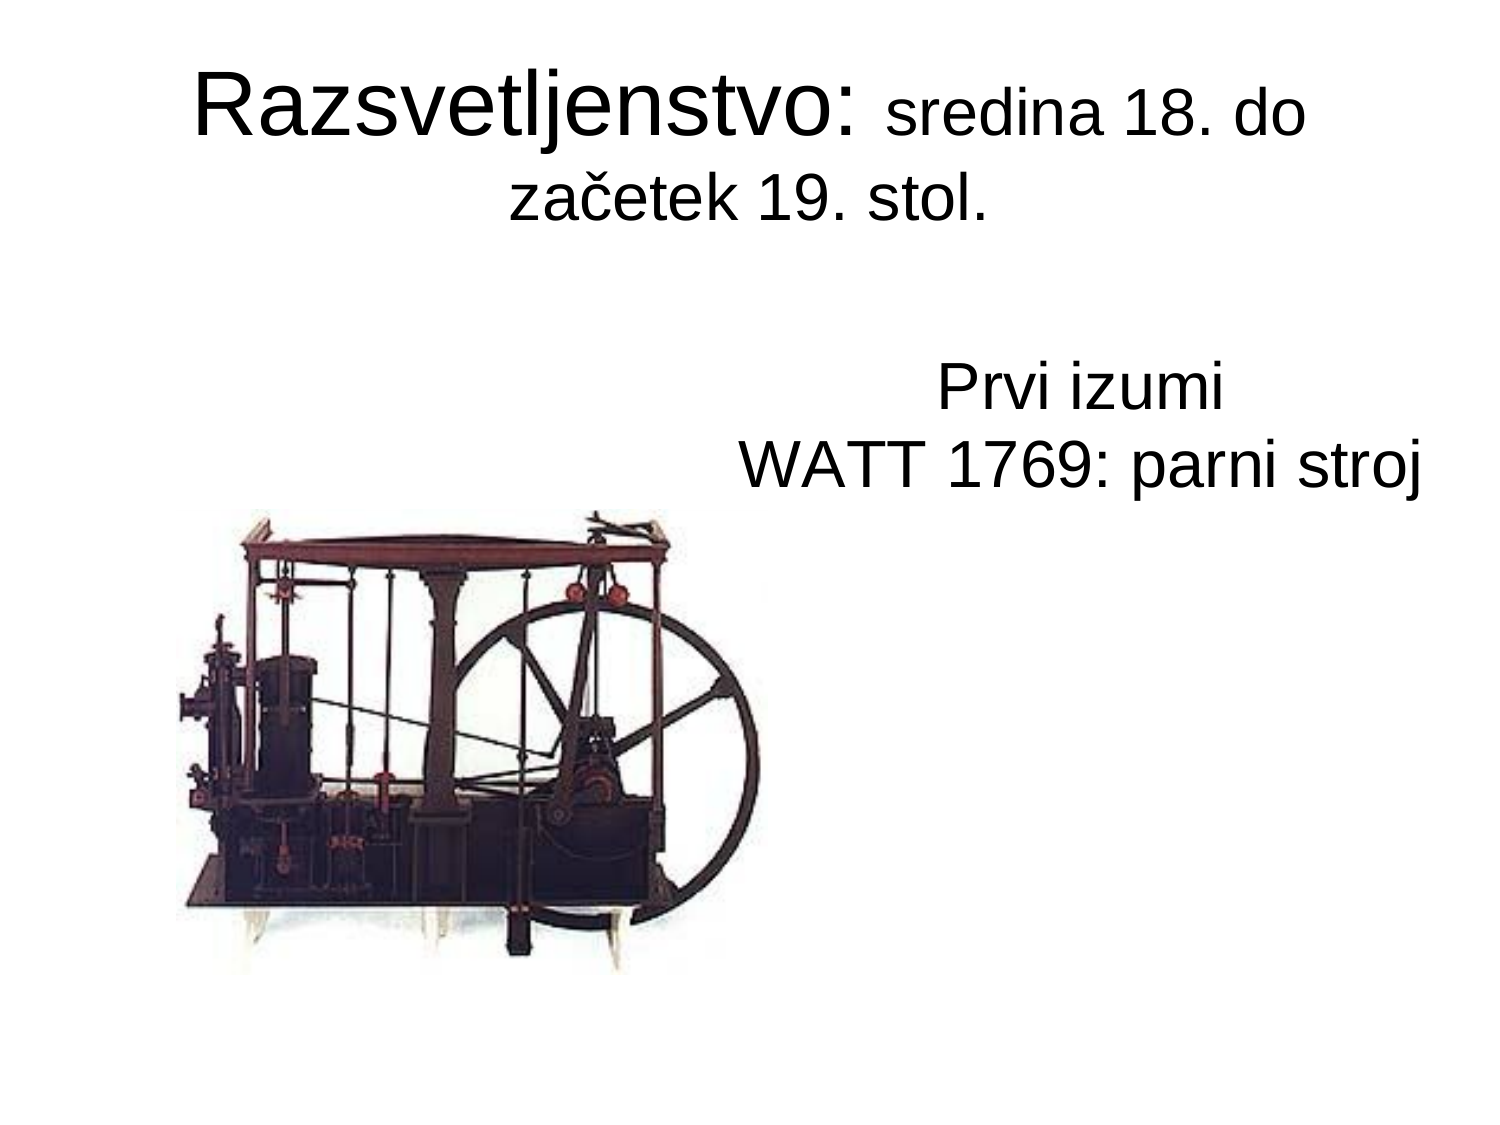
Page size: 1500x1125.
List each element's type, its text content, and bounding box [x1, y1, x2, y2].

title Razsvetljenstvo: sredina 18. do začetek 19. stol. [74, 13, 1425, 264]
picture [176, 509, 768, 975]
text_box Prvi izumi WATT 1769: parni stroj [738, 269, 1425, 591]
